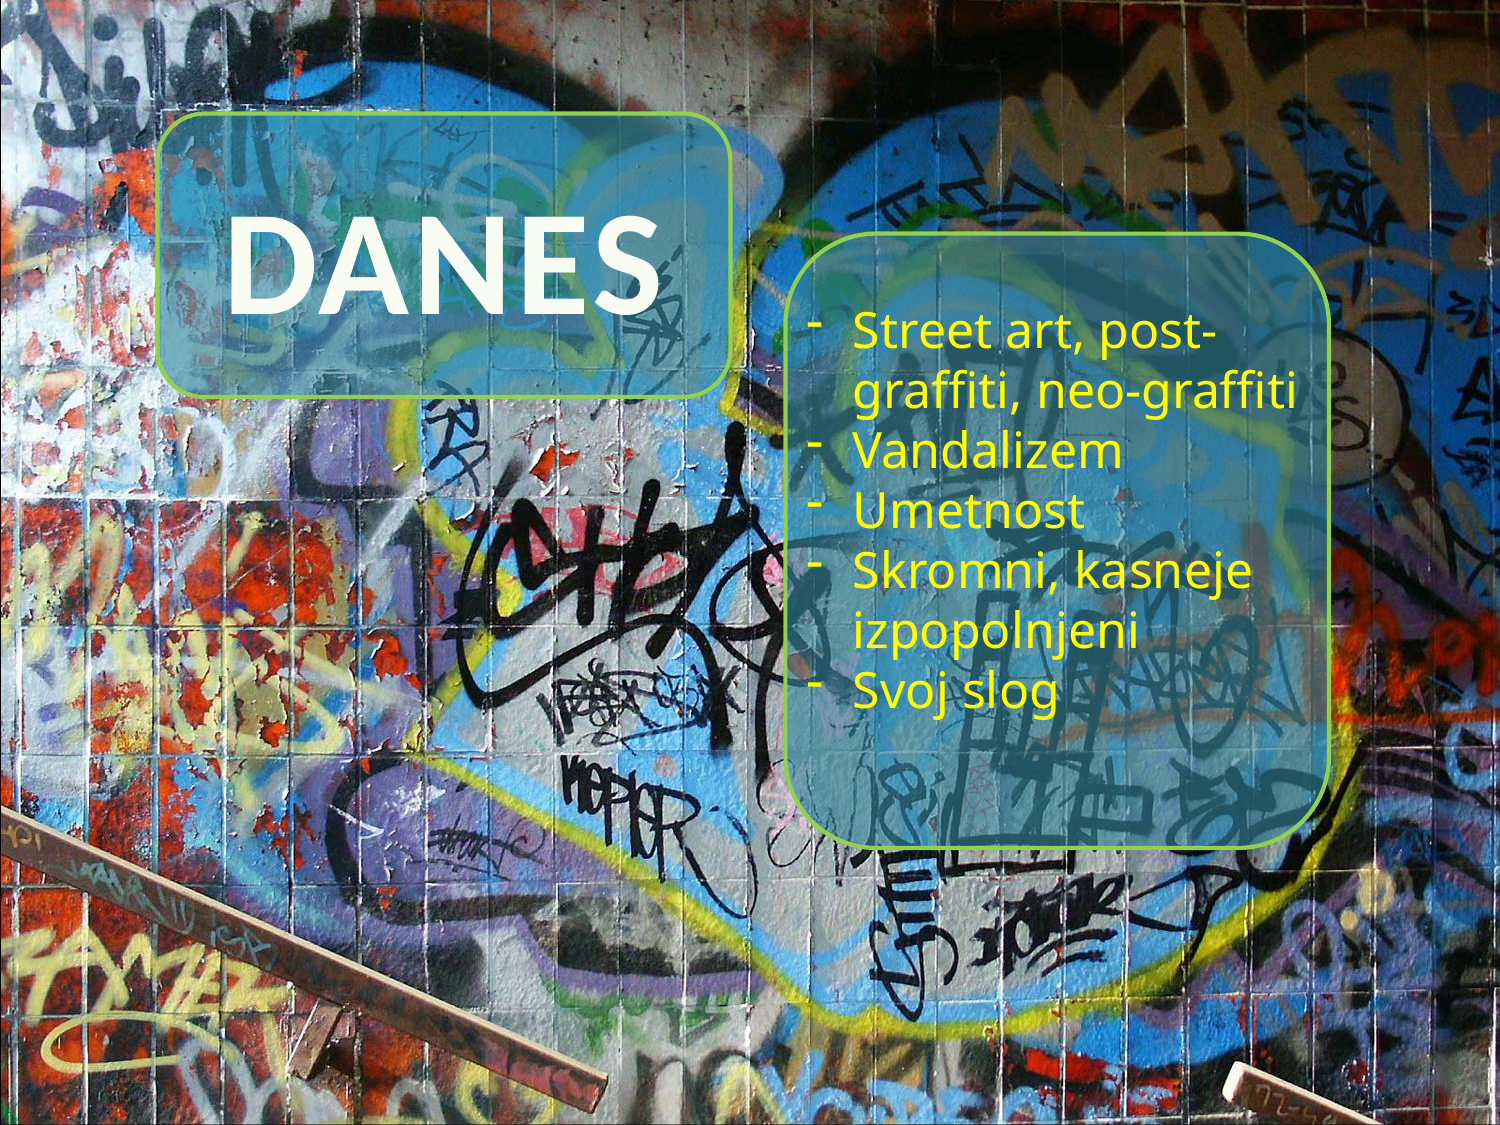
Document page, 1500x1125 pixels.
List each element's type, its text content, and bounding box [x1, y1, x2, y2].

text_box DANES [184, 156, 704, 352]
text_box [785, 292, 1329, 848]
text_box Street art, post-graffiti, neo-graffiti Vandalizem Umetnost Skromni, kasneje izpopolnjeni Svoj slog [791, 290, 1323, 726]
picture [0, 0, 1500, 1125]
text_box [792, 233, 1323, 290]
text_box [157, 113, 731, 398]
